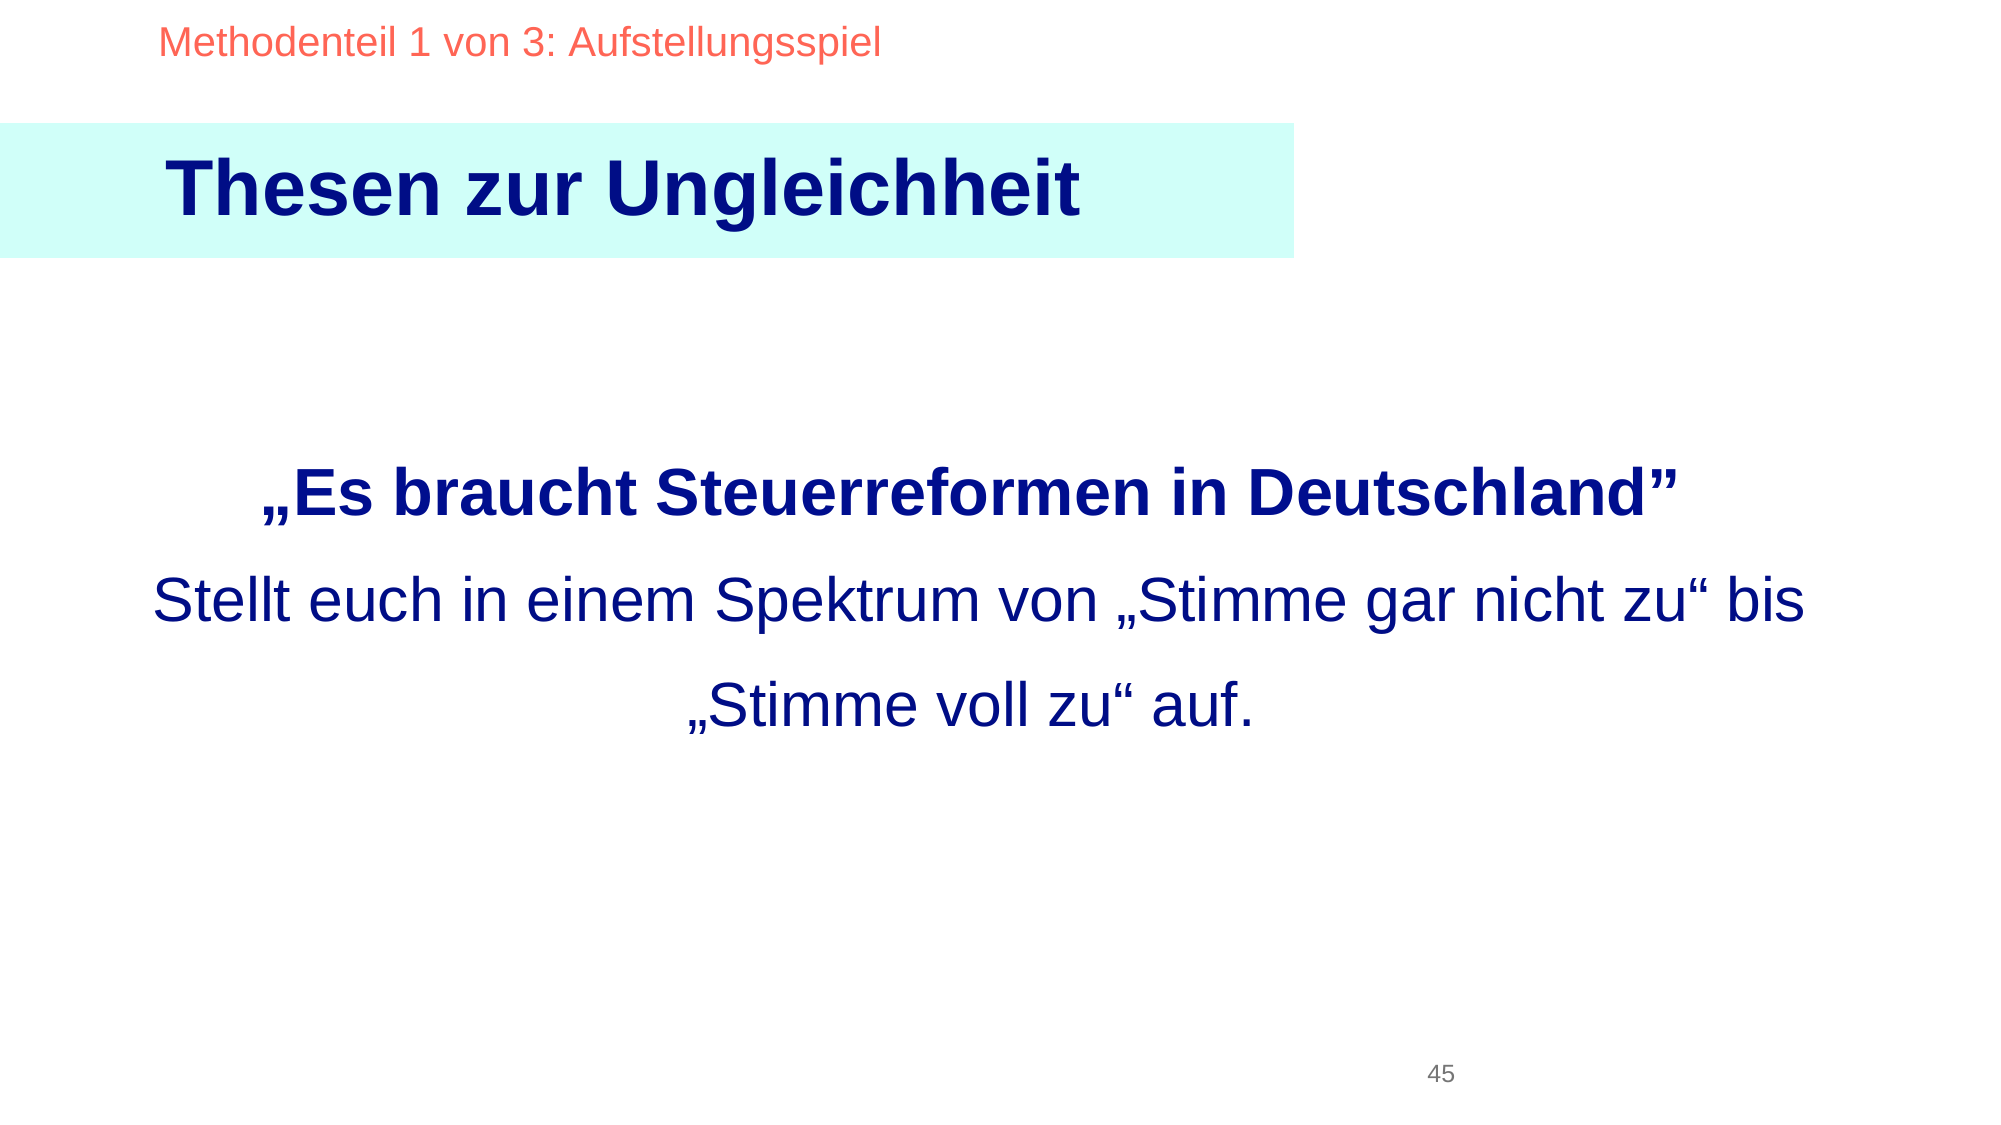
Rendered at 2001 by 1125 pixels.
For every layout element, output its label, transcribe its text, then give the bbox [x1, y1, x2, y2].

list Thesen zur Ungleichheit [150, 126, 1162, 255]
list Methodenteil 1 von 3: Aufstellungsspiel [105, 12, 1242, 93]
list „Es braucht Steuerreformen in Deutschland” Stellt euch in einem Spektrum von „Stimme gar nicht zu“ bis „Stimme voll zu“ auf. [137, 299, 1863, 1065]
